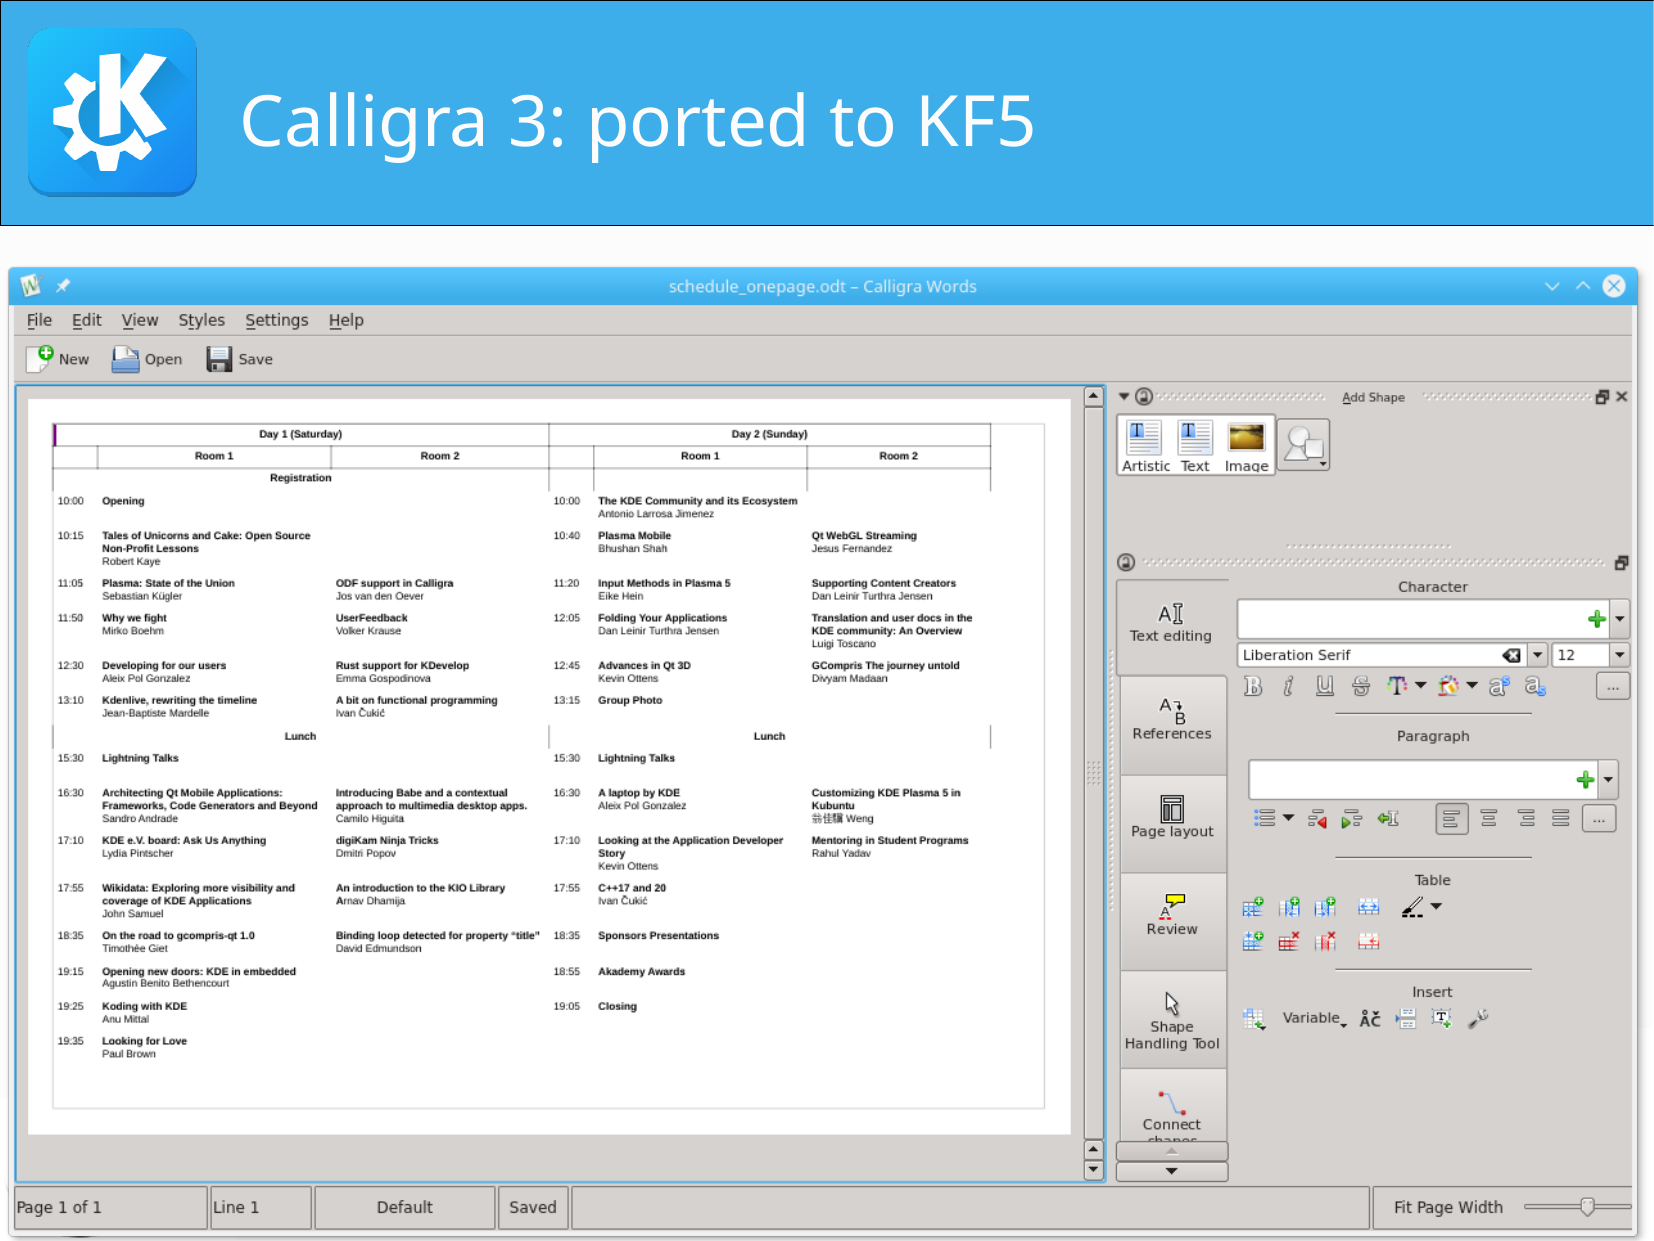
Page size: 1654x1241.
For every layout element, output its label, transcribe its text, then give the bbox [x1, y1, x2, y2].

picture [0, 259, 1654, 1241]
picture [11, 11, 213, 213]
title Calligra 3: ported to KF5 [225, 14, 1575, 222]
